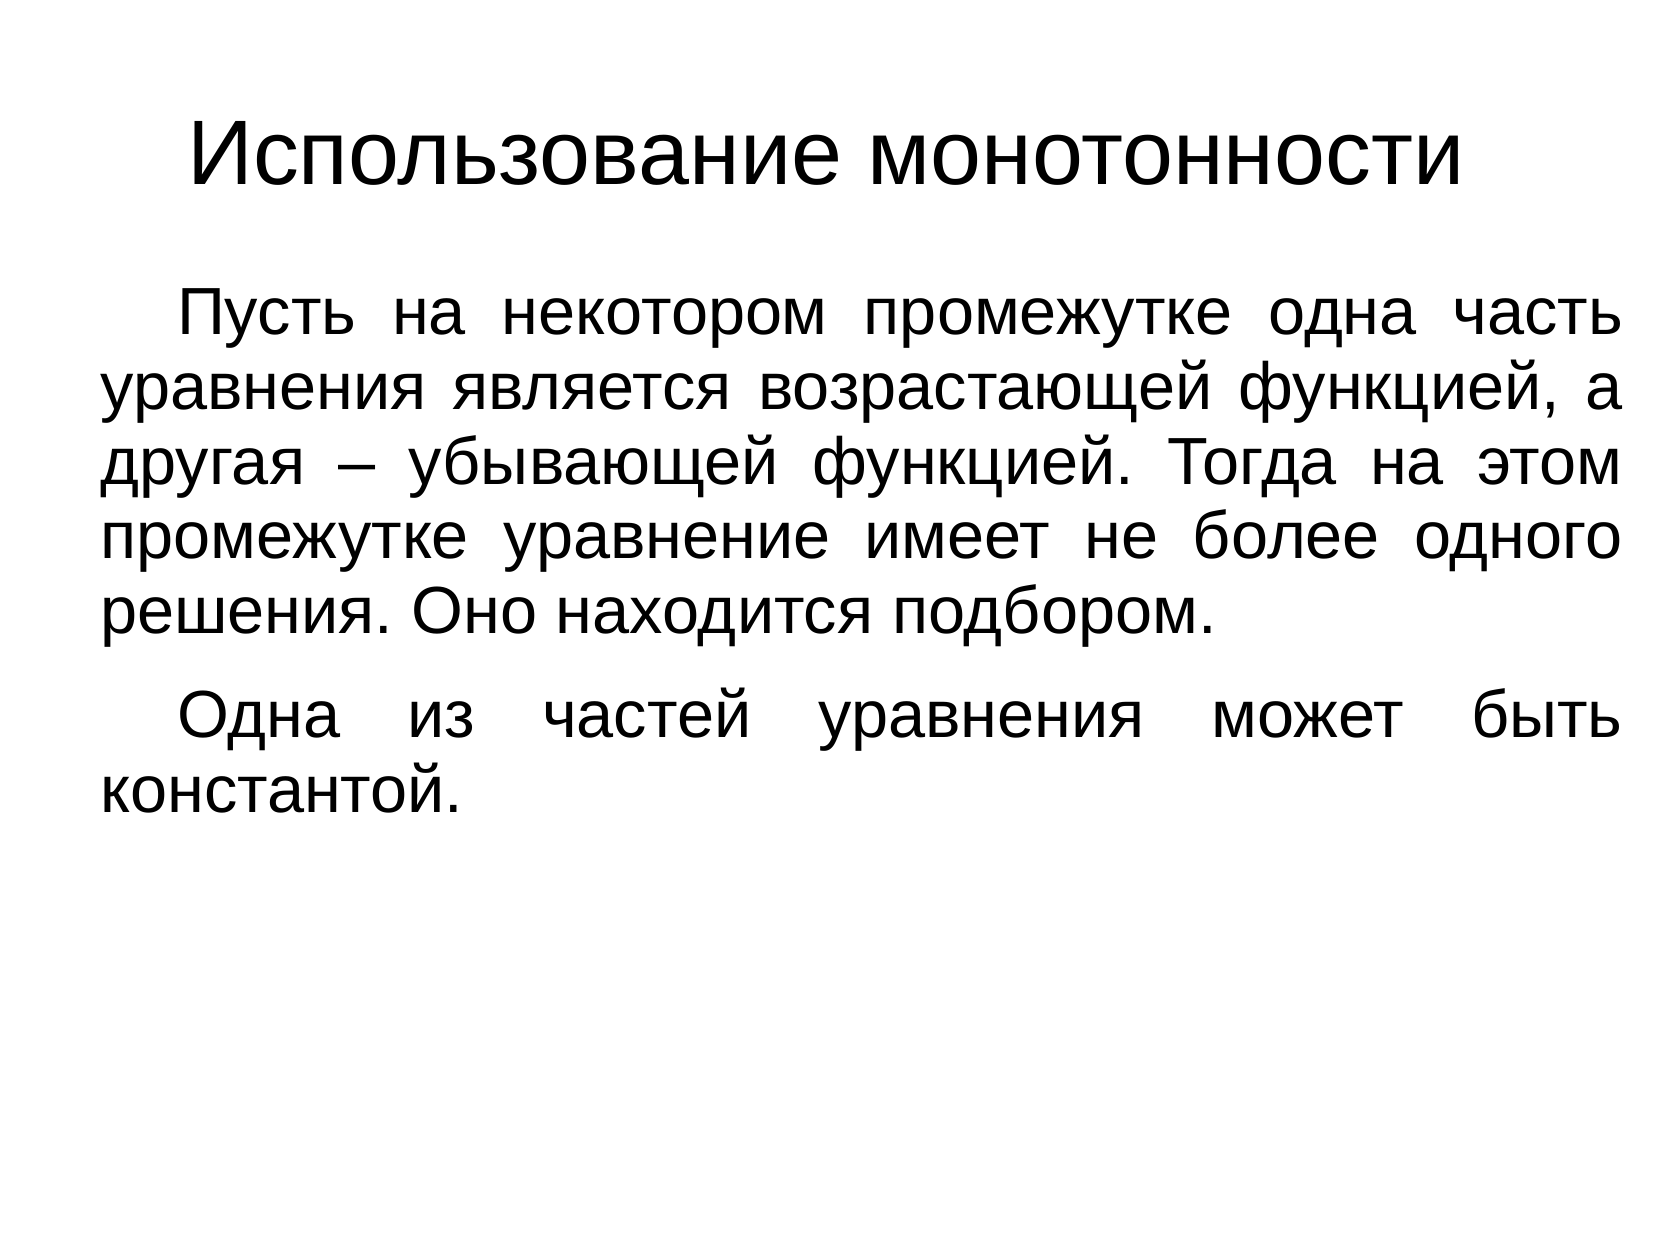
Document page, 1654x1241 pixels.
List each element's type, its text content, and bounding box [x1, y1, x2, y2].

list Пусть на некотором промежутке одна часть уравнения является возрастающей функцией, а другая – убывающей функцией. Тогда на этом промежутке уравнение имеет не более одного решения. Оно находится подбором. Одна из частей уравнения может быть константой. [29, 274, 1625, 1093]
title Использование монотонности [82, 49, 1571, 257]
